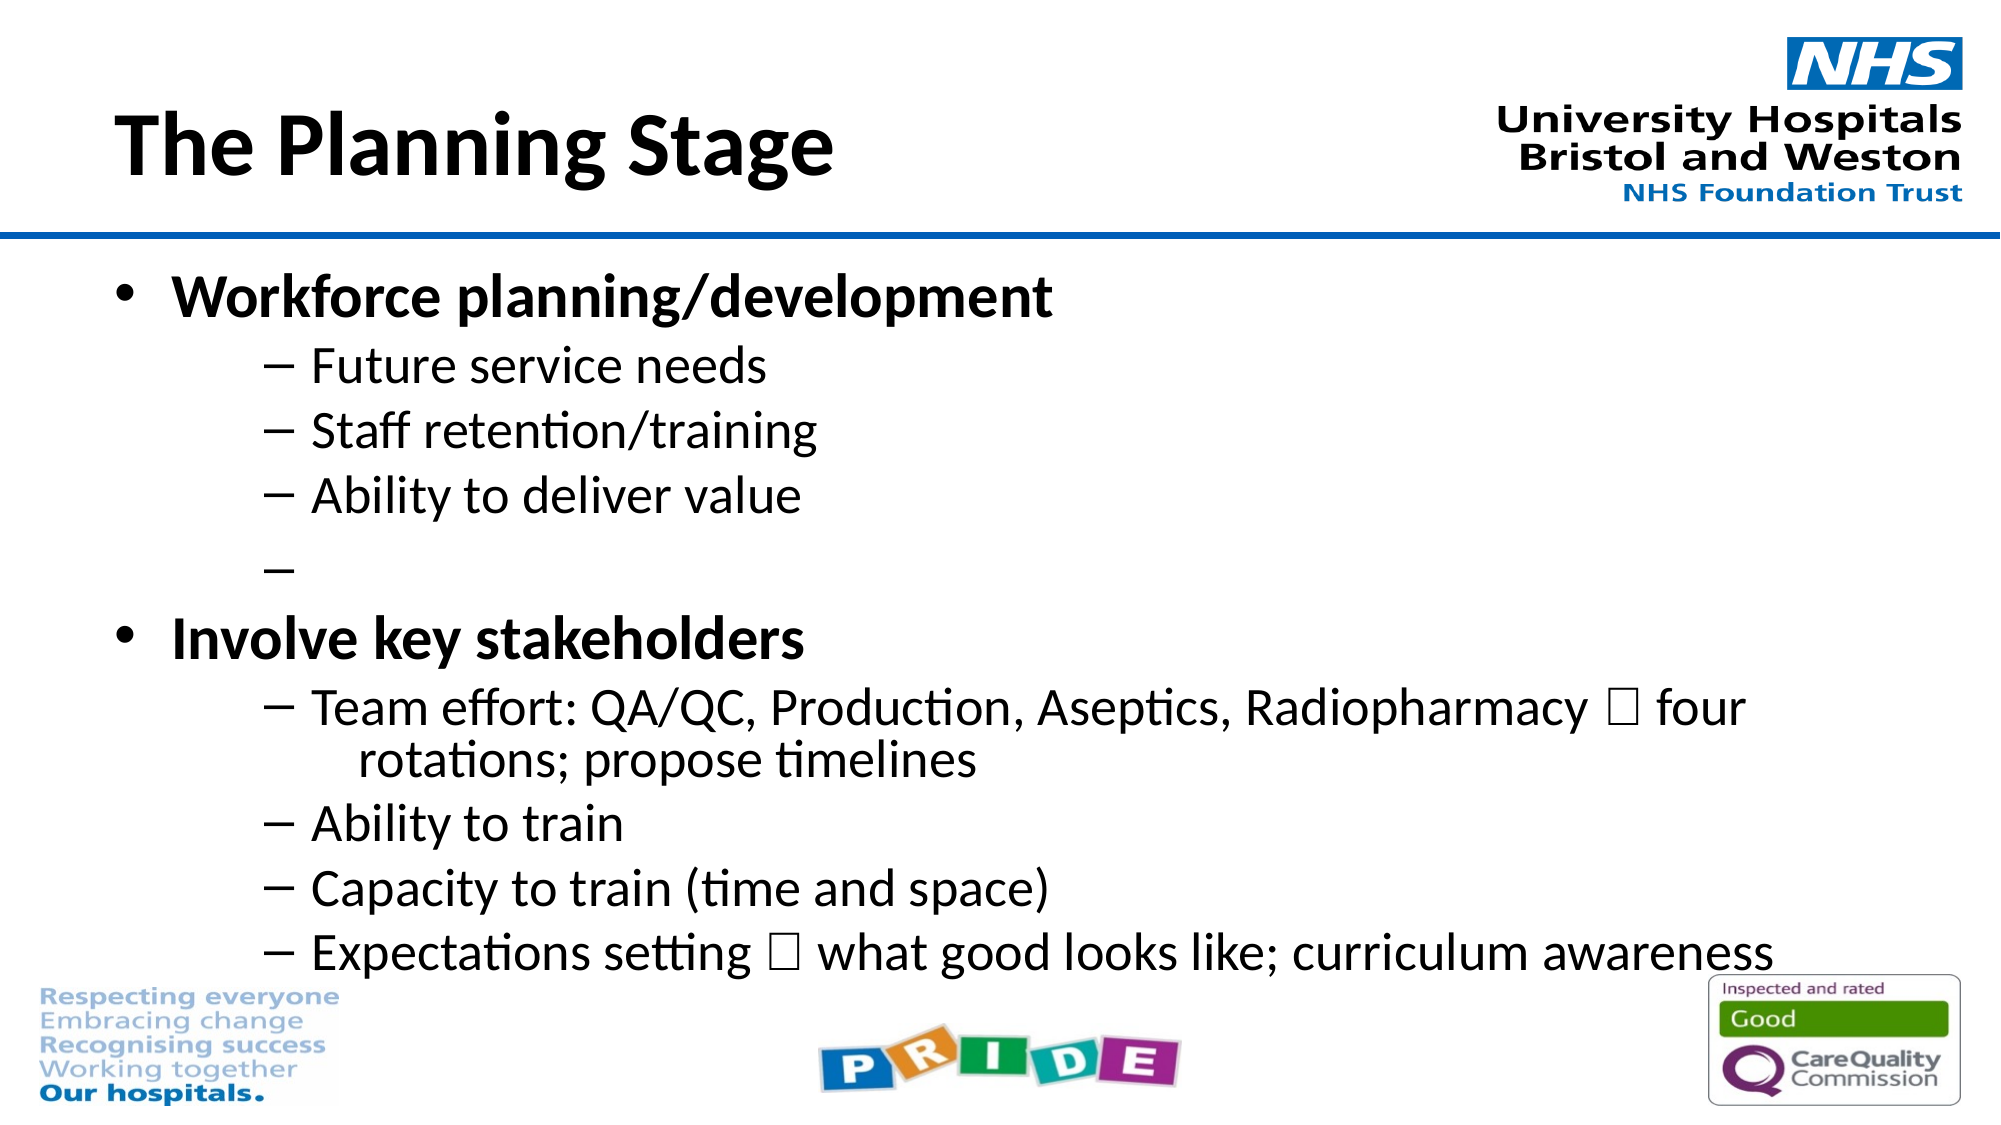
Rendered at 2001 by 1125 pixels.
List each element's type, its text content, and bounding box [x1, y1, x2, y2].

list Workforce planning/development Future service needs Staff retention/training Ability to deliver value Involve key stakeholders Team effort: QA/QC, Production, Aseptics, Radiopharmacy  four rotations; propose timelines Ability to train Capacity to train (time and space) Expectations setting  what good looks like; curriculum awareness [99, 262, 1900, 1005]
title The Planning Stage [99, 45, 1900, 233]
